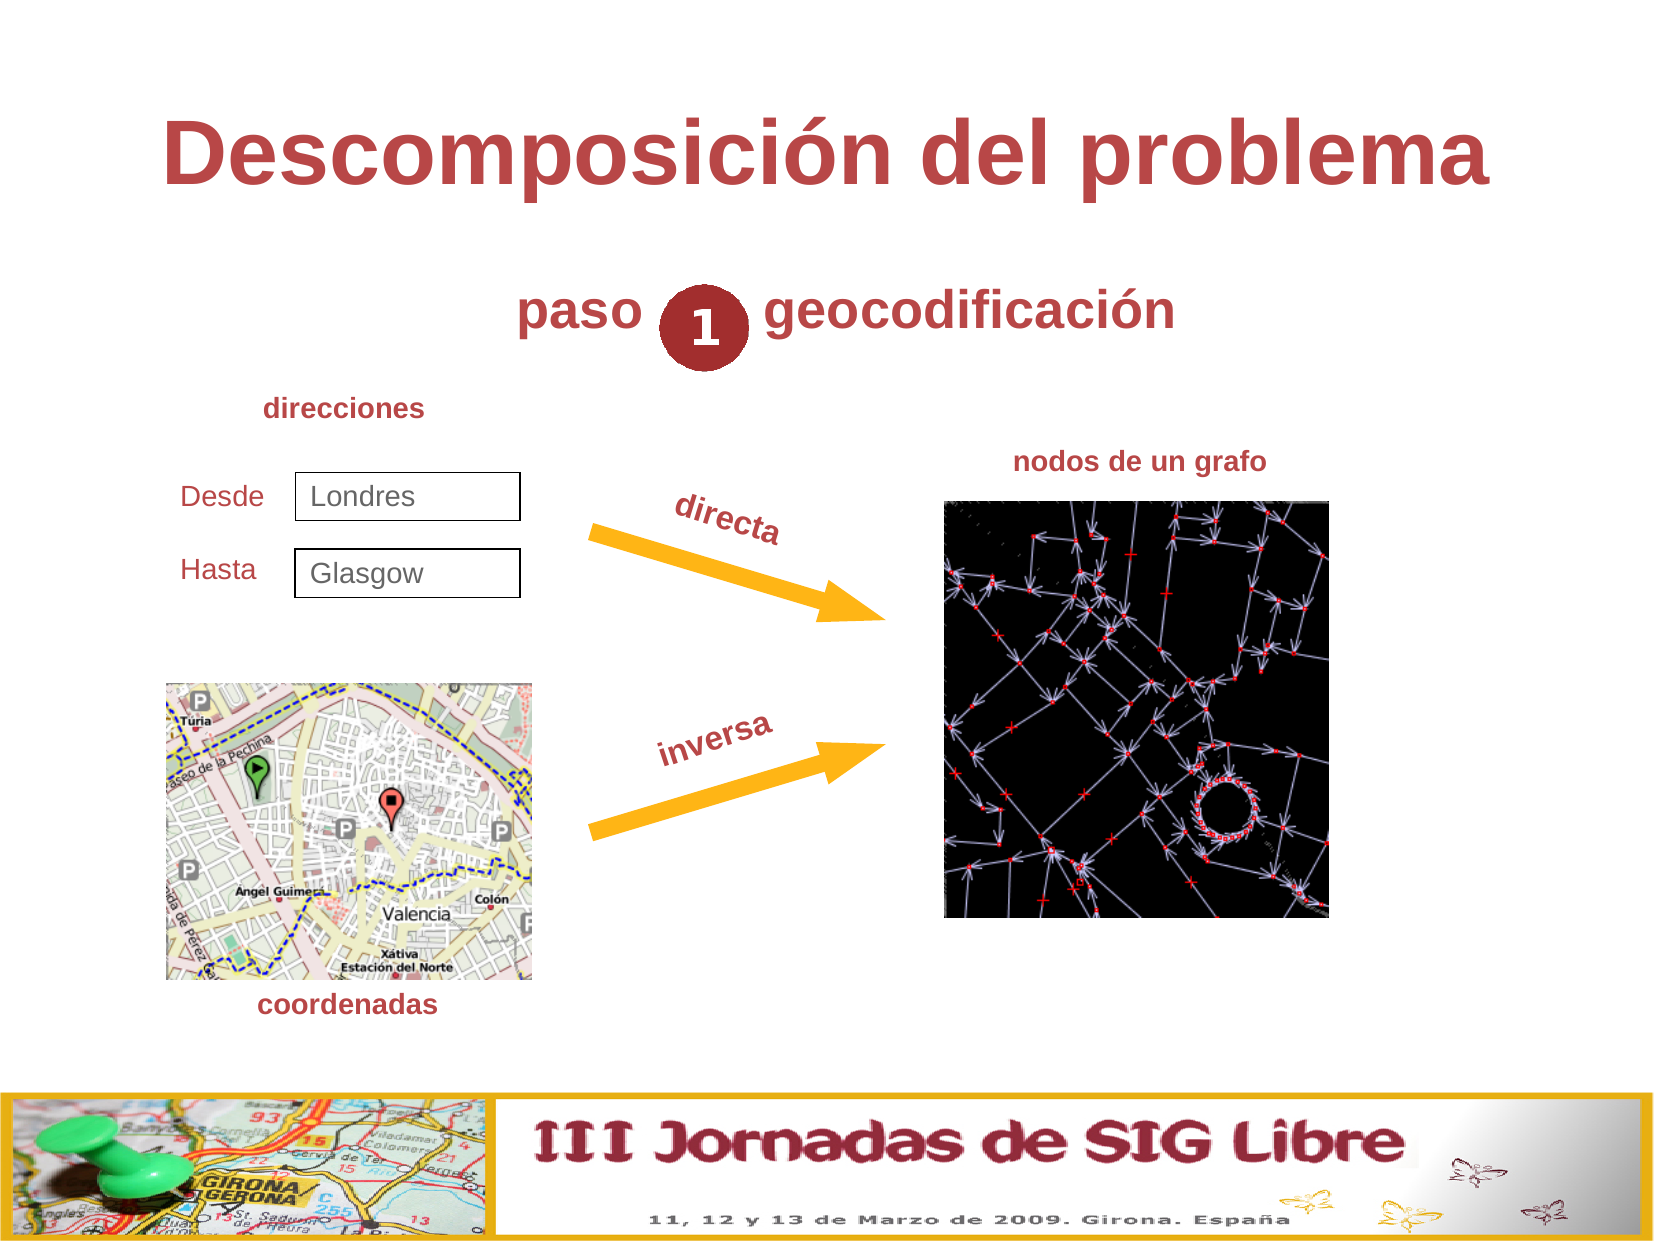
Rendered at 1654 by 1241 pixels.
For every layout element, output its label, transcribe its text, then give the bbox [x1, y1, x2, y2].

title Descomposición del problema [82, 49, 1571, 257]
text_box Hasta [165, 545, 331, 594]
text_box directa [654, 473, 828, 573]
picture [944, 501, 1329, 918]
picture [0, 1092, 1654, 1241]
text_box paso geocodificación [501, 271, 1193, 369]
text_box inversa [636, 684, 811, 787]
text_box coordenadas [242, 980, 479, 1029]
text_box direcciones [248, 383, 485, 433]
picture [659, 283, 749, 373]
text_box Desde [165, 472, 295, 521]
picture [166, 683, 532, 981]
text_box Londres [295, 472, 520, 521]
text_box Glasgow [295, 549, 520, 598]
text_box nodos de un grafo [998, 437, 1306, 486]
